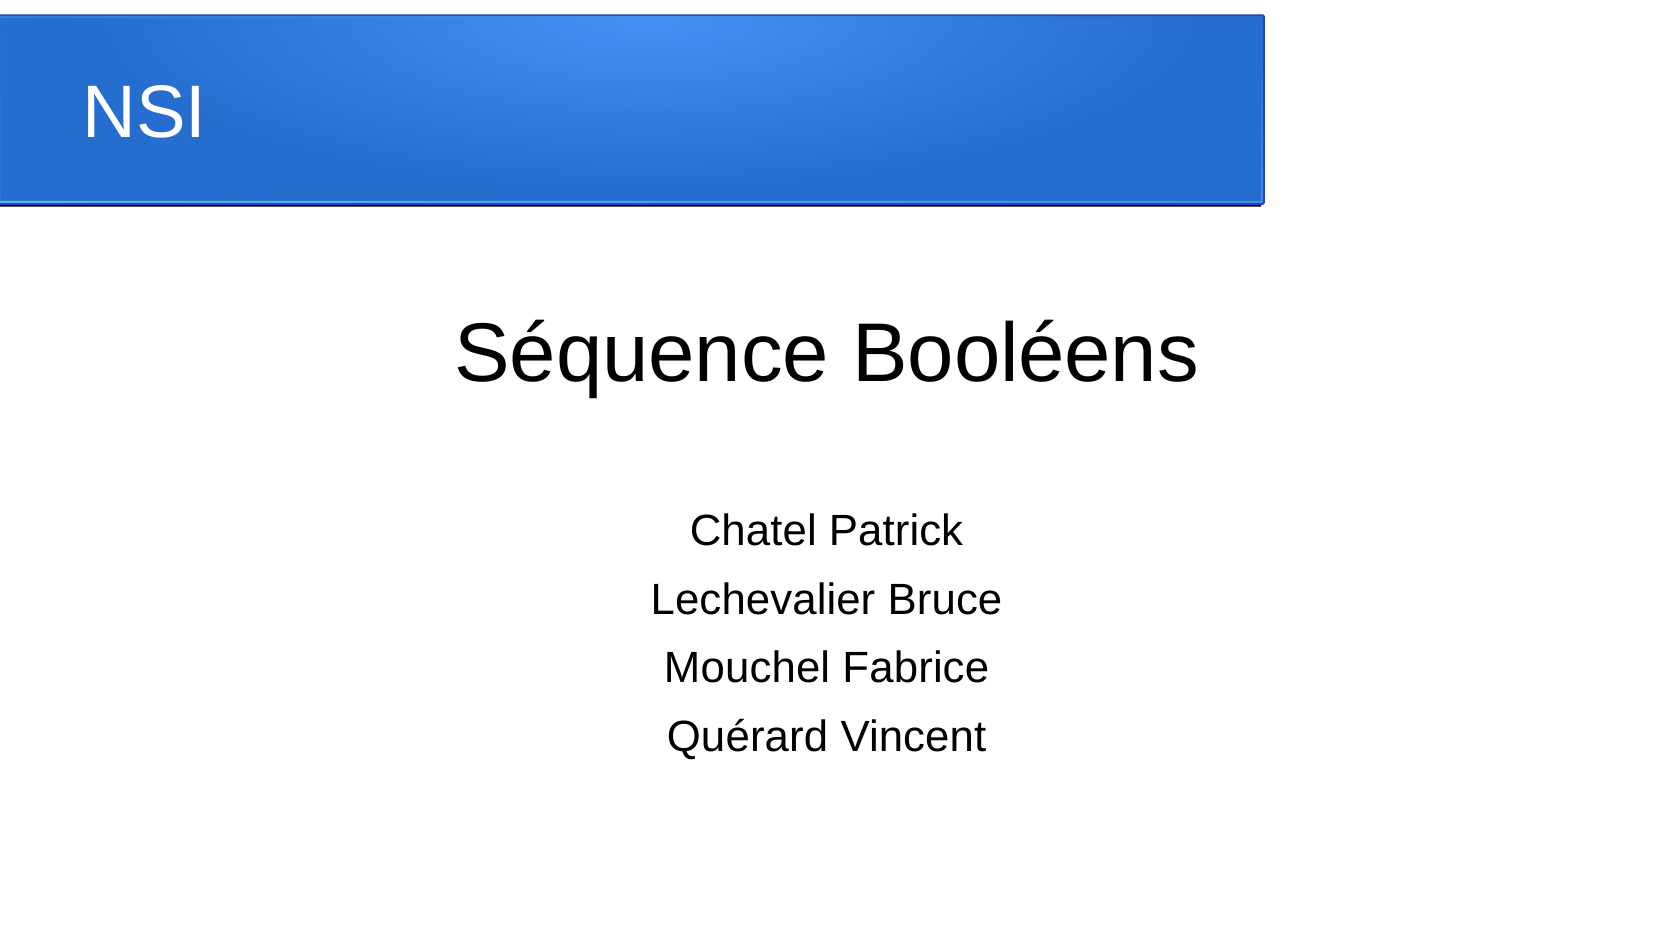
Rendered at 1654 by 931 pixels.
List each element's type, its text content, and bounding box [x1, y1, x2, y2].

title NSI [82, 35, 1235, 189]
list Séquence Booléens [82, 224, 1571, 482]
list Chatel Patrick Lechevalier Bruce Mouchel Fabrice Quérard Vincent [82, 506, 1571, 764]
